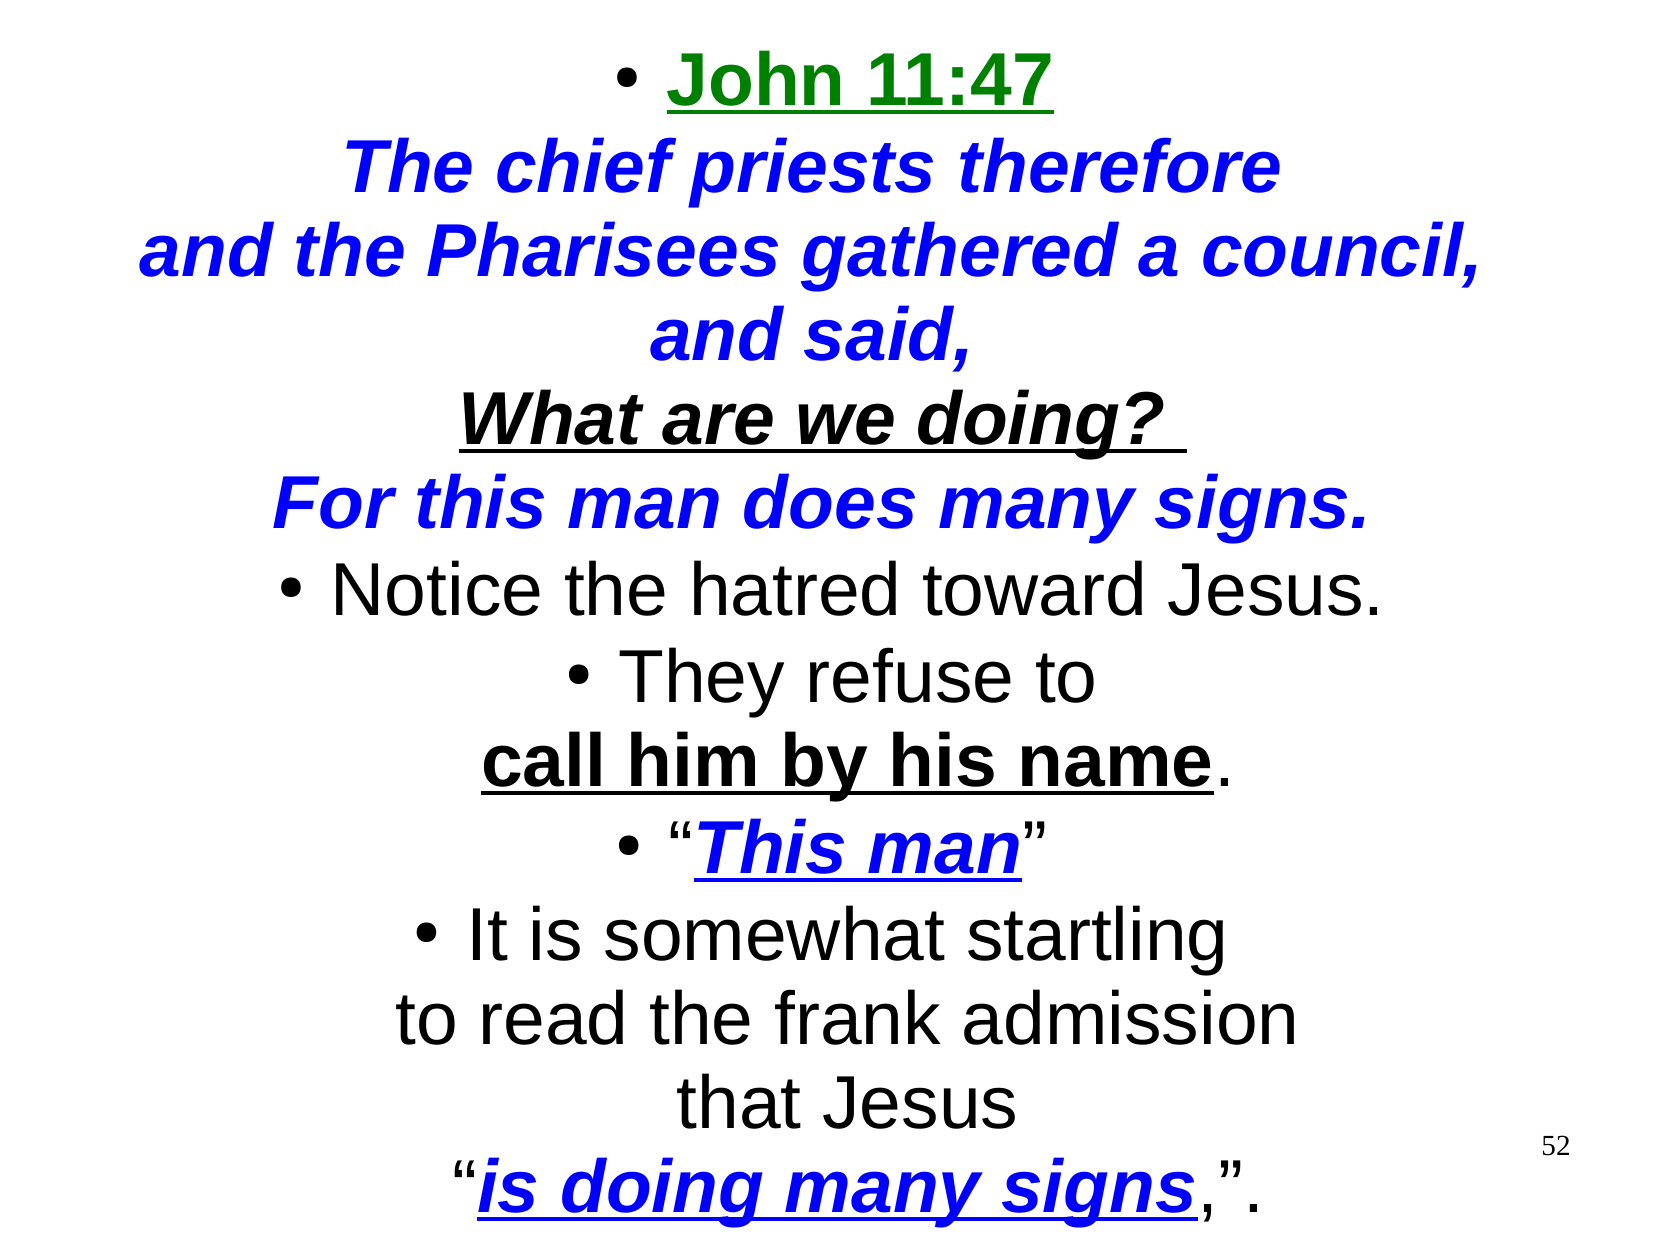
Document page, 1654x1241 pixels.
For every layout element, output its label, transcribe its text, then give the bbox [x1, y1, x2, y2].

list John 11:47 The chief priests therefore and the Pharisees gathered a council, and said, What are we doing? For this man does many signs. Notice the hatred toward Jesus. They refuse to call him by his name. “This man” It is somewhat startling to read the frank admission that Jesus “is doing many signs,”. [37, 37, 1613, 1238]
